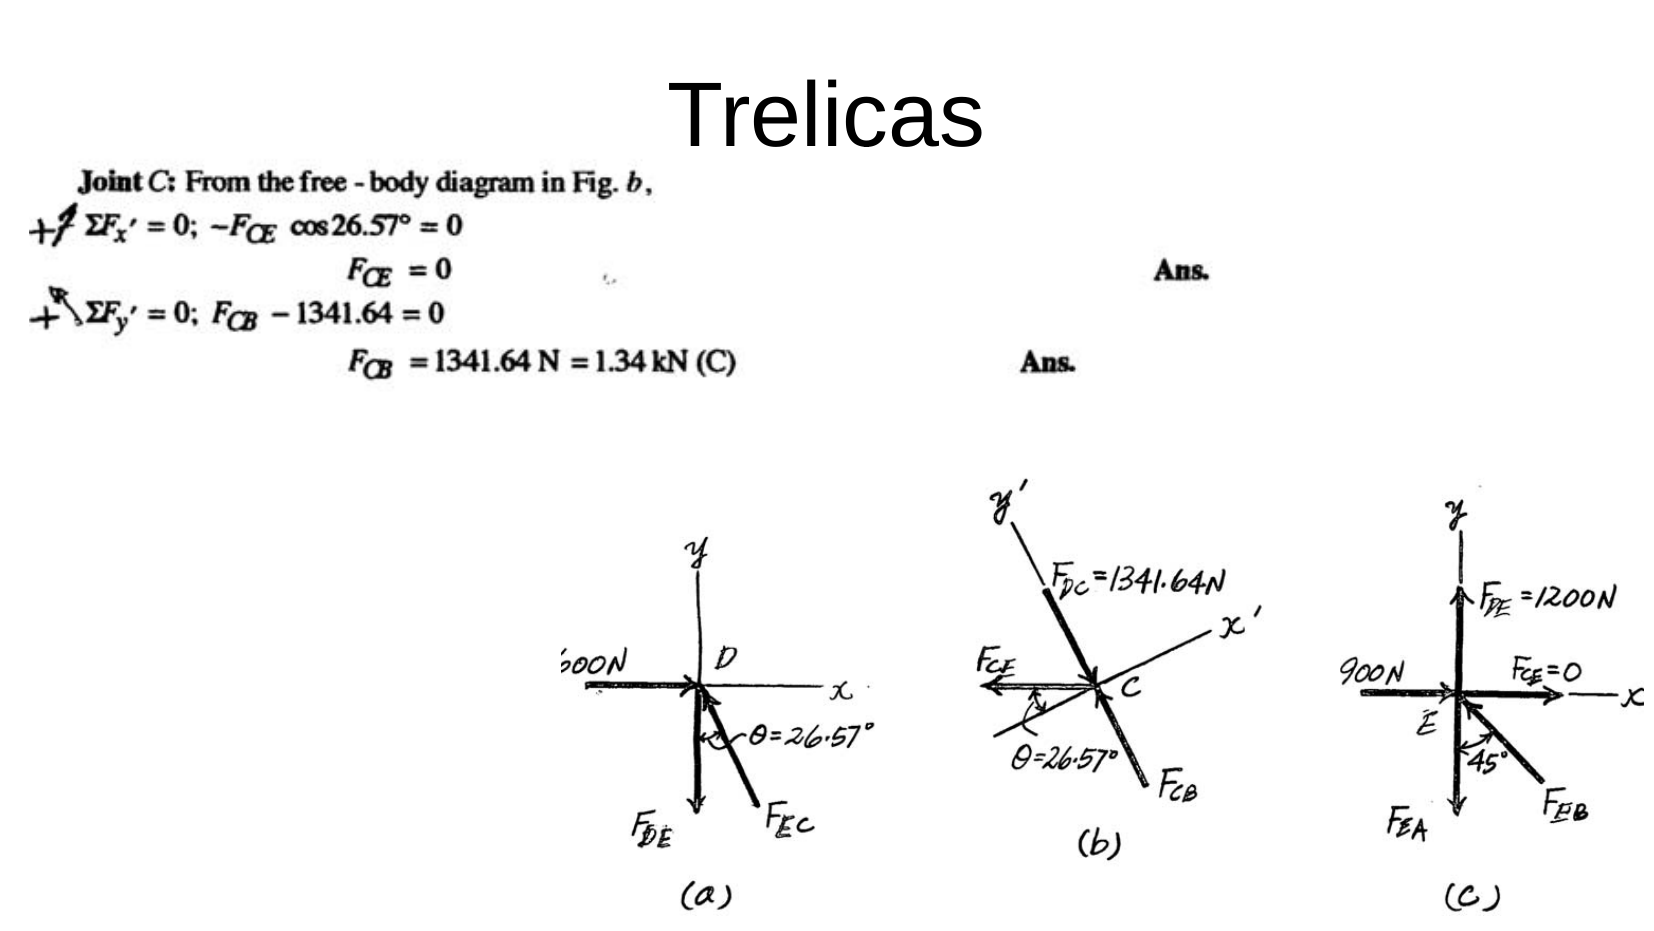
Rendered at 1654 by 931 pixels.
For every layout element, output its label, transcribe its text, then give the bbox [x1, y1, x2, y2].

picture [561, 462, 1644, 916]
picture [29, 147, 1326, 430]
title Treliças [82, 37, 1571, 193]
